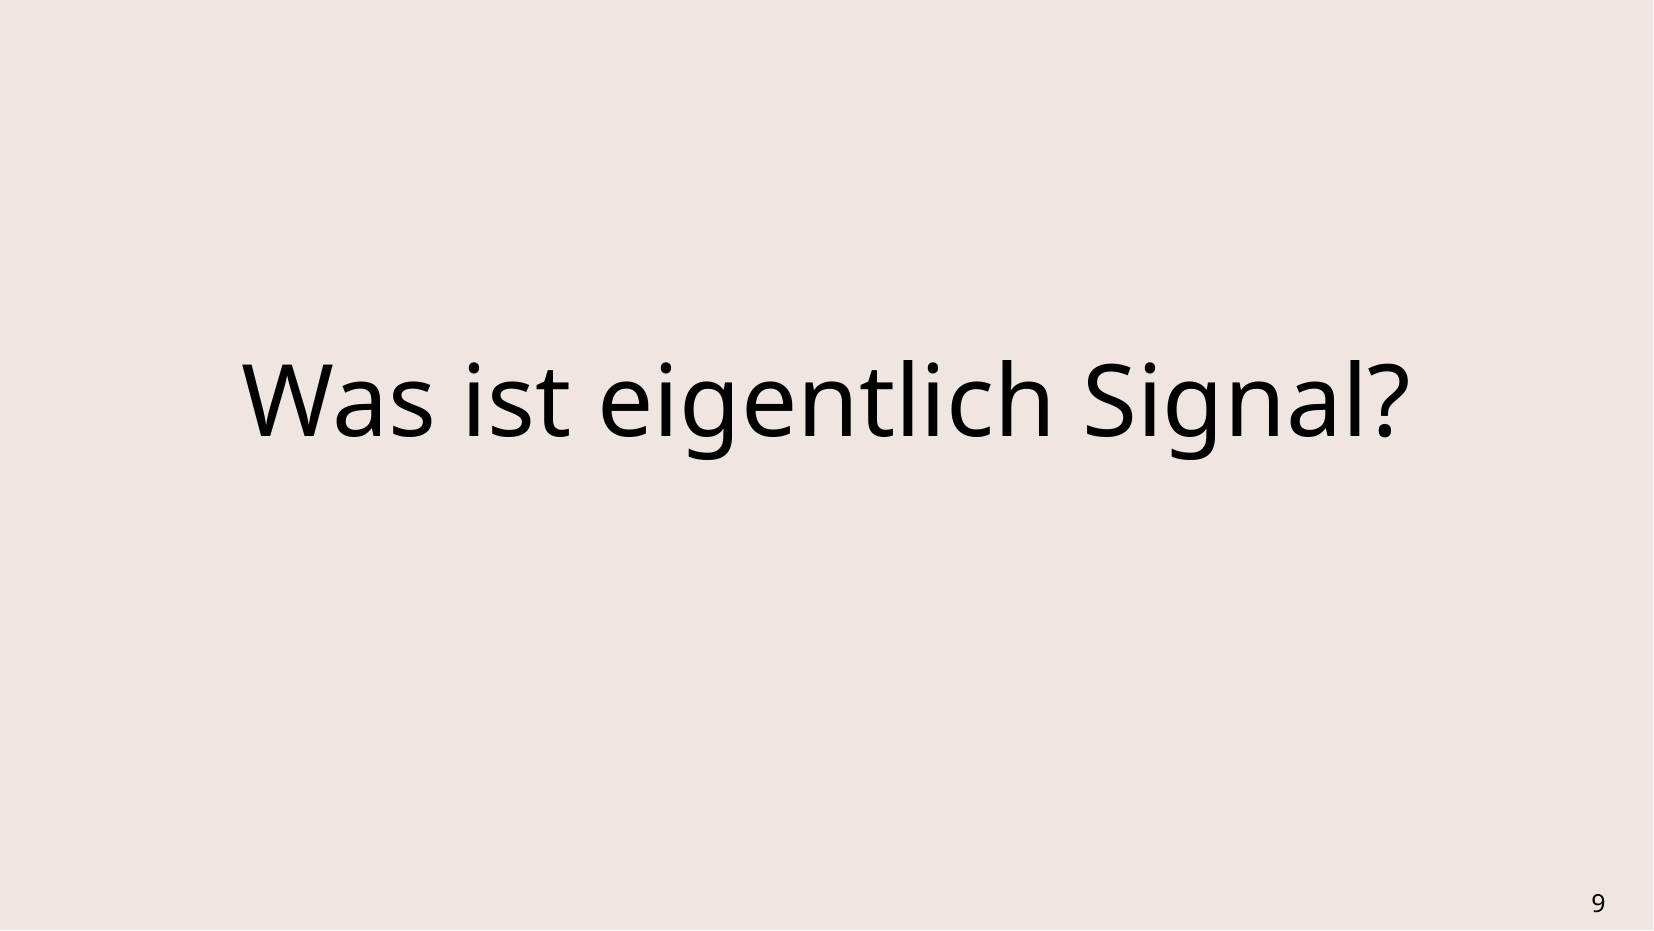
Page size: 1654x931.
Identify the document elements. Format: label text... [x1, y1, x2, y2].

subtitle Was ist eigentlich Signal? [47, 37, 1606, 757]
